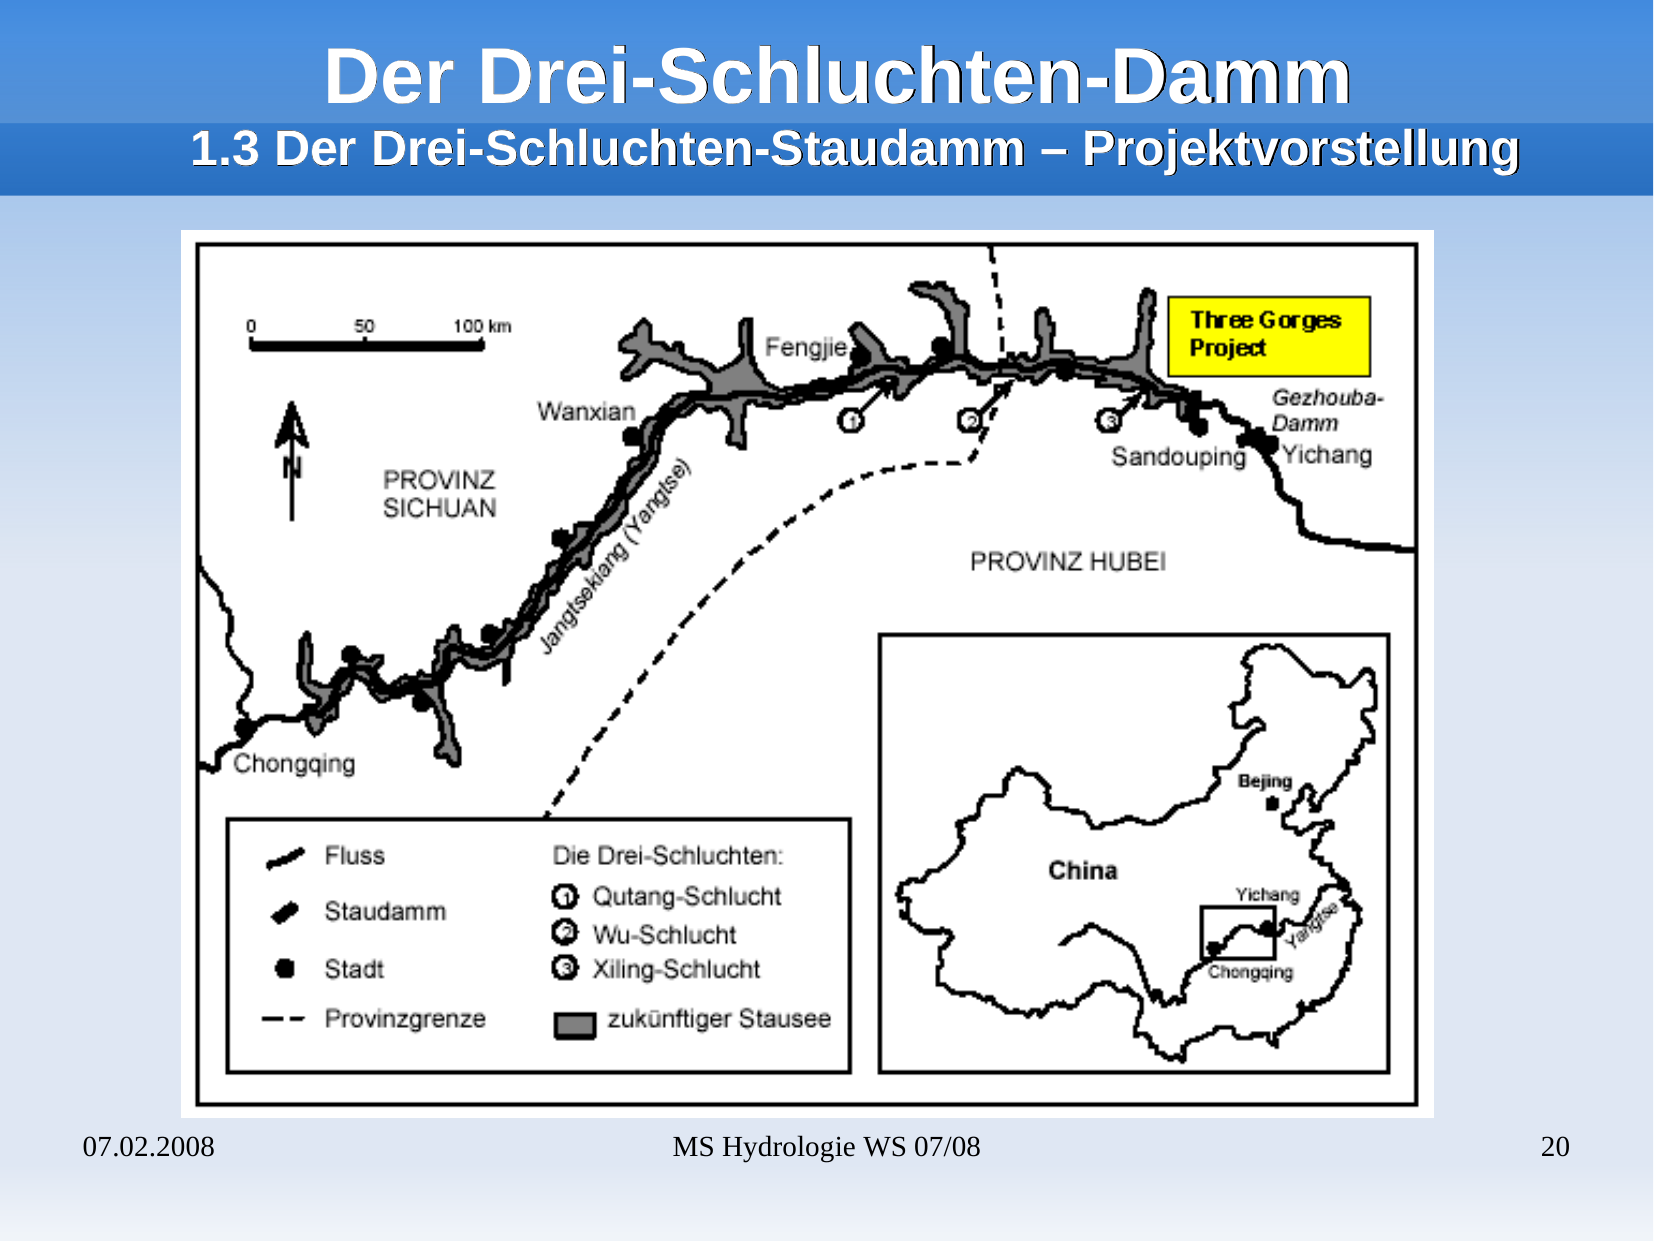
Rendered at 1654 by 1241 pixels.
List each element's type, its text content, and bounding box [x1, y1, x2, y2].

title Der Drei-Schluchten-Damm 1.3 Der Drei-Schluchten-Staudamm – Projektvorstellung [76, 0, 1565, 208]
picture [0, 0, 1654, 1241]
